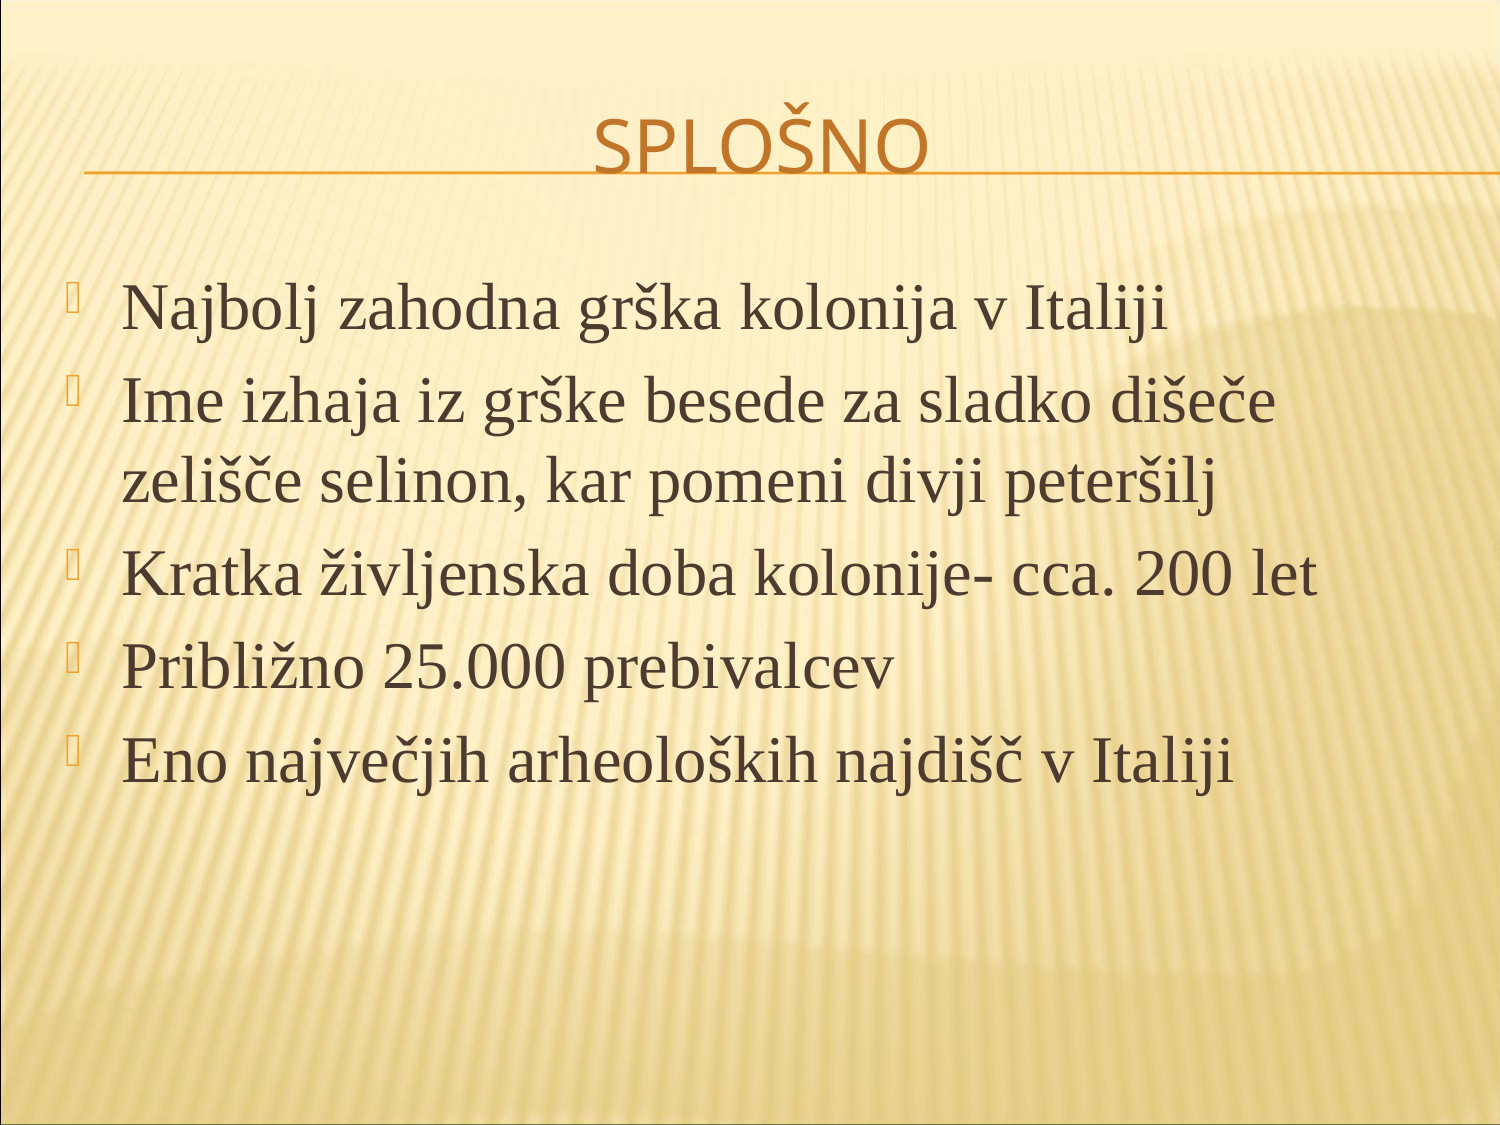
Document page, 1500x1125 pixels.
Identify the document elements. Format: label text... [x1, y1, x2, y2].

picture [0, 0, 1500, 1125]
title SPLOŠNO [50, 75, 1475, 213]
list Najbolj zahodna grška kolonija v Italiji Ime izhaja iz grške besede za sladko dišeče zelišče selinon, kar pomeni divji peteršilj Kratka življenska doba kolonije- cca. 200 let Približno 25.000 prebivalcev Eno največjih arheoloških najdišč v Italiji [50, 254, 1475, 998]
